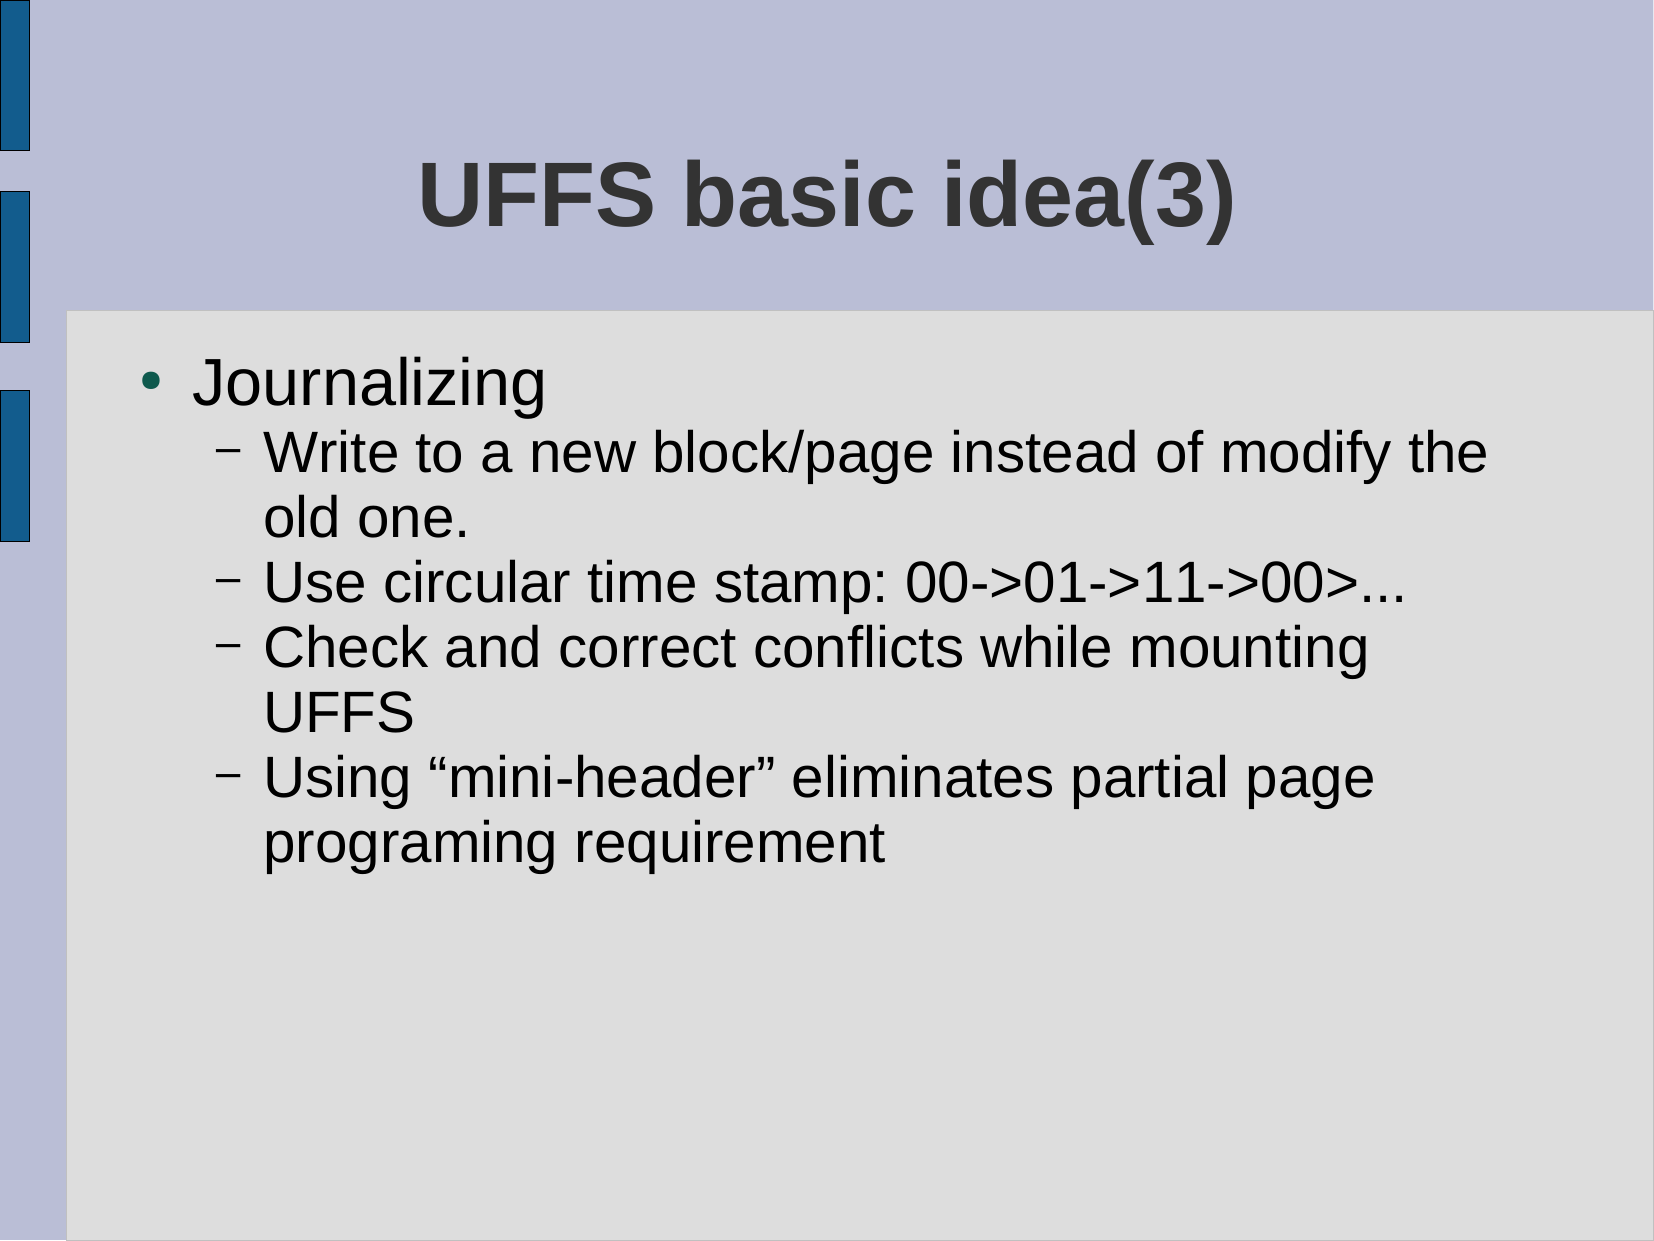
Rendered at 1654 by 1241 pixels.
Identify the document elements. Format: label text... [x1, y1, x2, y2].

title UFFS basic idea(3) [121, 91, 1534, 299]
list Journalizing Write to a new block/page instead of modify the old one. Use circular time stamp: 00->01->11->00>... Check and correct conflicts while mounting UFFS Using “mini-header” eliminates partial page programing requirement [121, 344, 1534, 1127]
